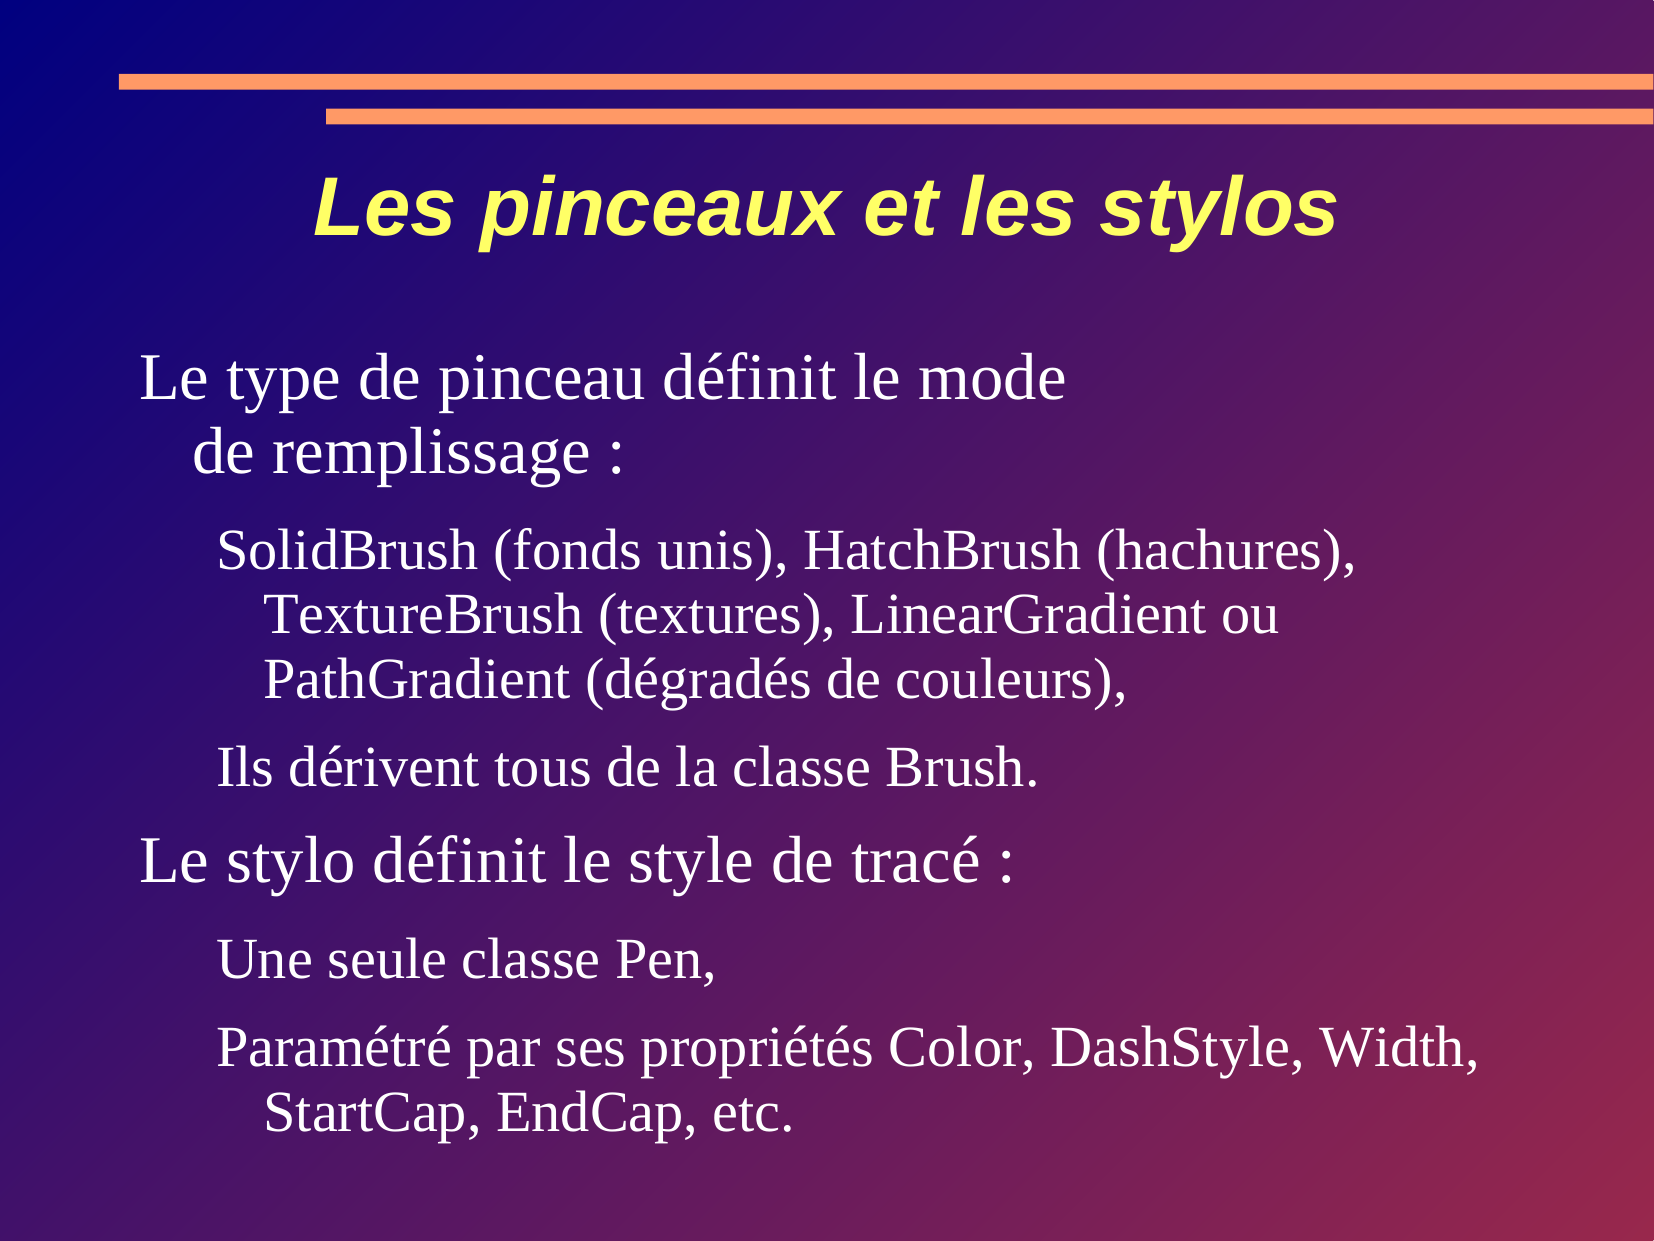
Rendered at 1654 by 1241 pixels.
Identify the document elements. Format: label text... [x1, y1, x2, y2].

list Le type de pinceau définit le mode de remplissage : SolidBrush (fonds unis), HatchBrush (hachures), TextureBrush (textures), LinearGradient ou PathGradient (dégradés de couleurs), Ils dérivent tous de la classe Brush. Le stylo définit le style de tracé : Une seule classe Pen, Paramétré par ses propriétés Color, DashStyle, Width, StartCap, EndCap, etc. [121, 339, 1534, 1144]
title Les pinceaux et les stylos [121, 102, 1534, 311]
